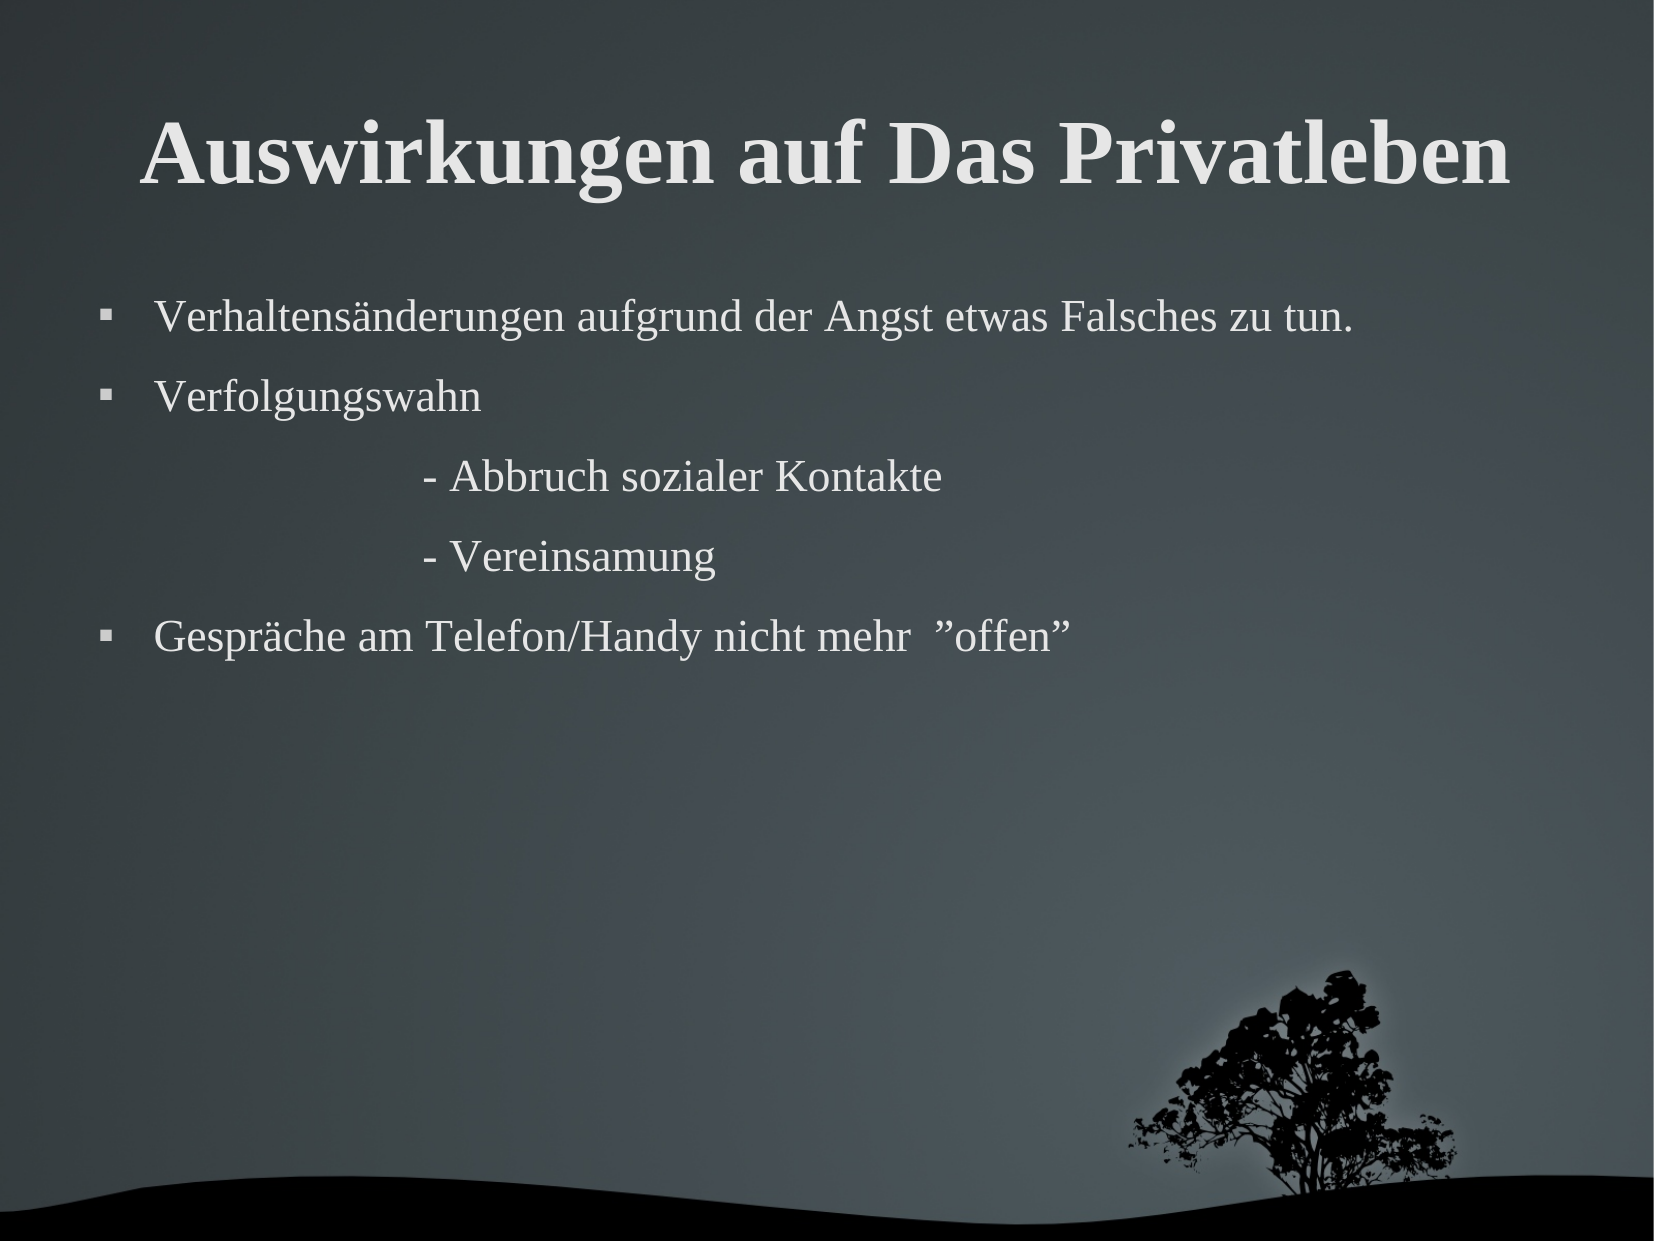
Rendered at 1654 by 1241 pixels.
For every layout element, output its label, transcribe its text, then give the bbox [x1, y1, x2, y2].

picture [0, 0, 1654, 1241]
title Auswirkungen auf Das Privatleben [82, 49, 1571, 257]
list Verhaltensänderungen aufgrund der Angst etwas Falsches zu tun. Verfolgungswahn - Abbruch sozialer Kontakte - Vereinsamung Gespräche am Telefon/Handy nicht mehr ”offen” [82, 290, 1571, 1109]
